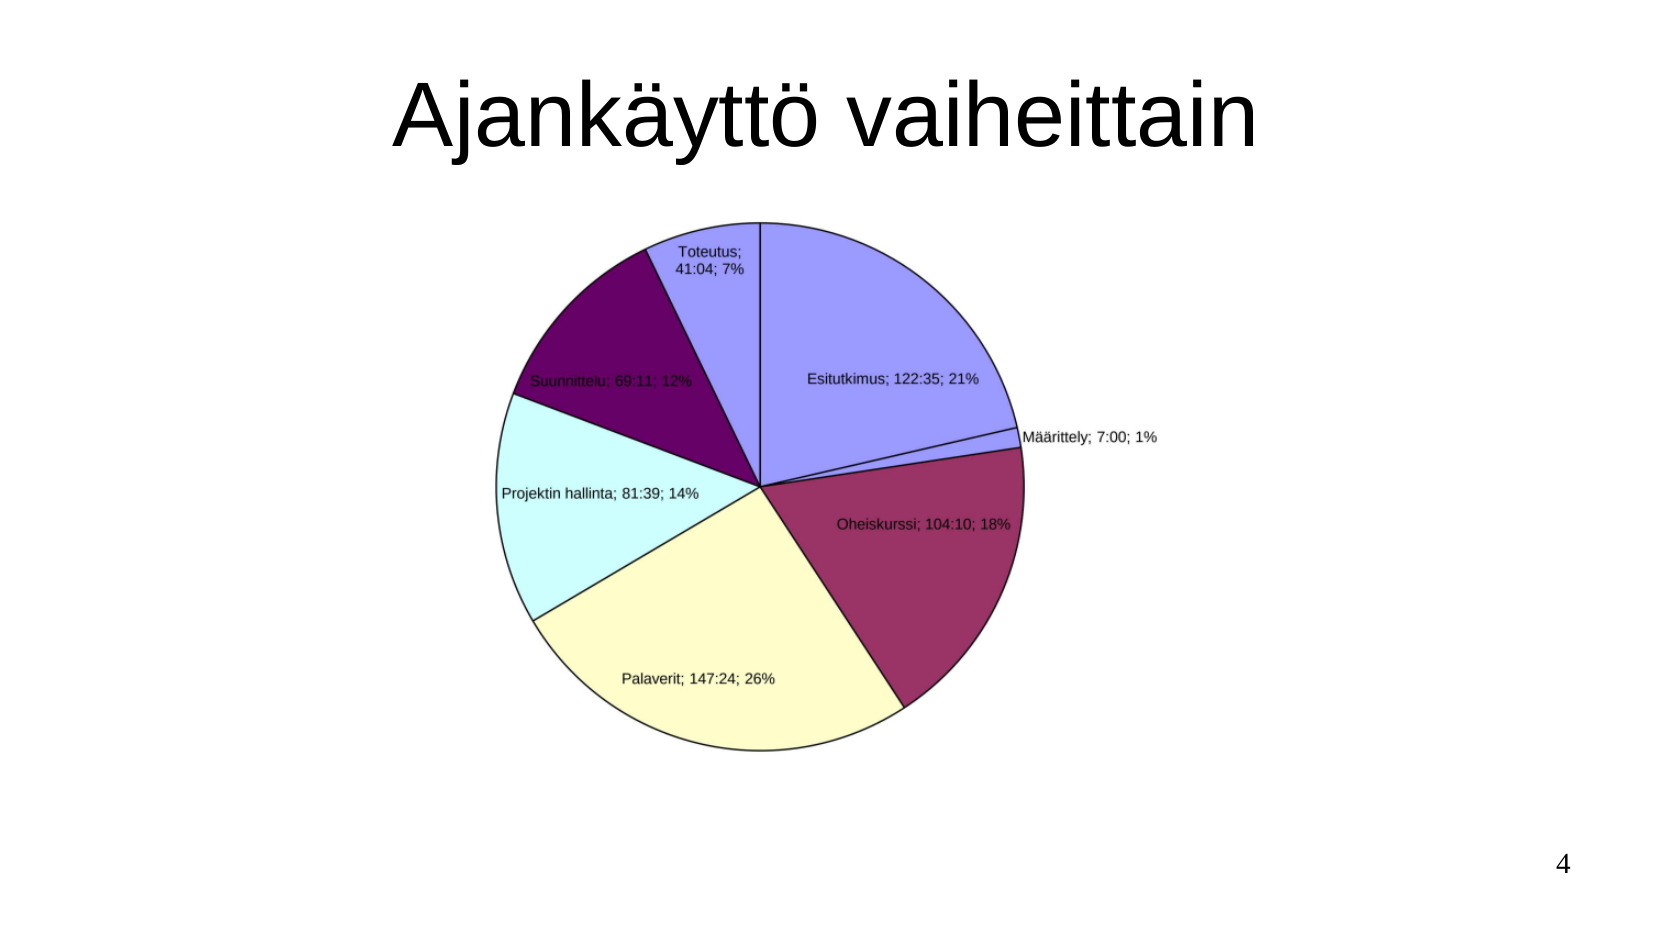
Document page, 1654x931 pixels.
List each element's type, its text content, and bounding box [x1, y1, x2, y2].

picture [493, 220, 1160, 755]
title Ajankäyttö vaiheittain [82, 37, 1571, 193]
